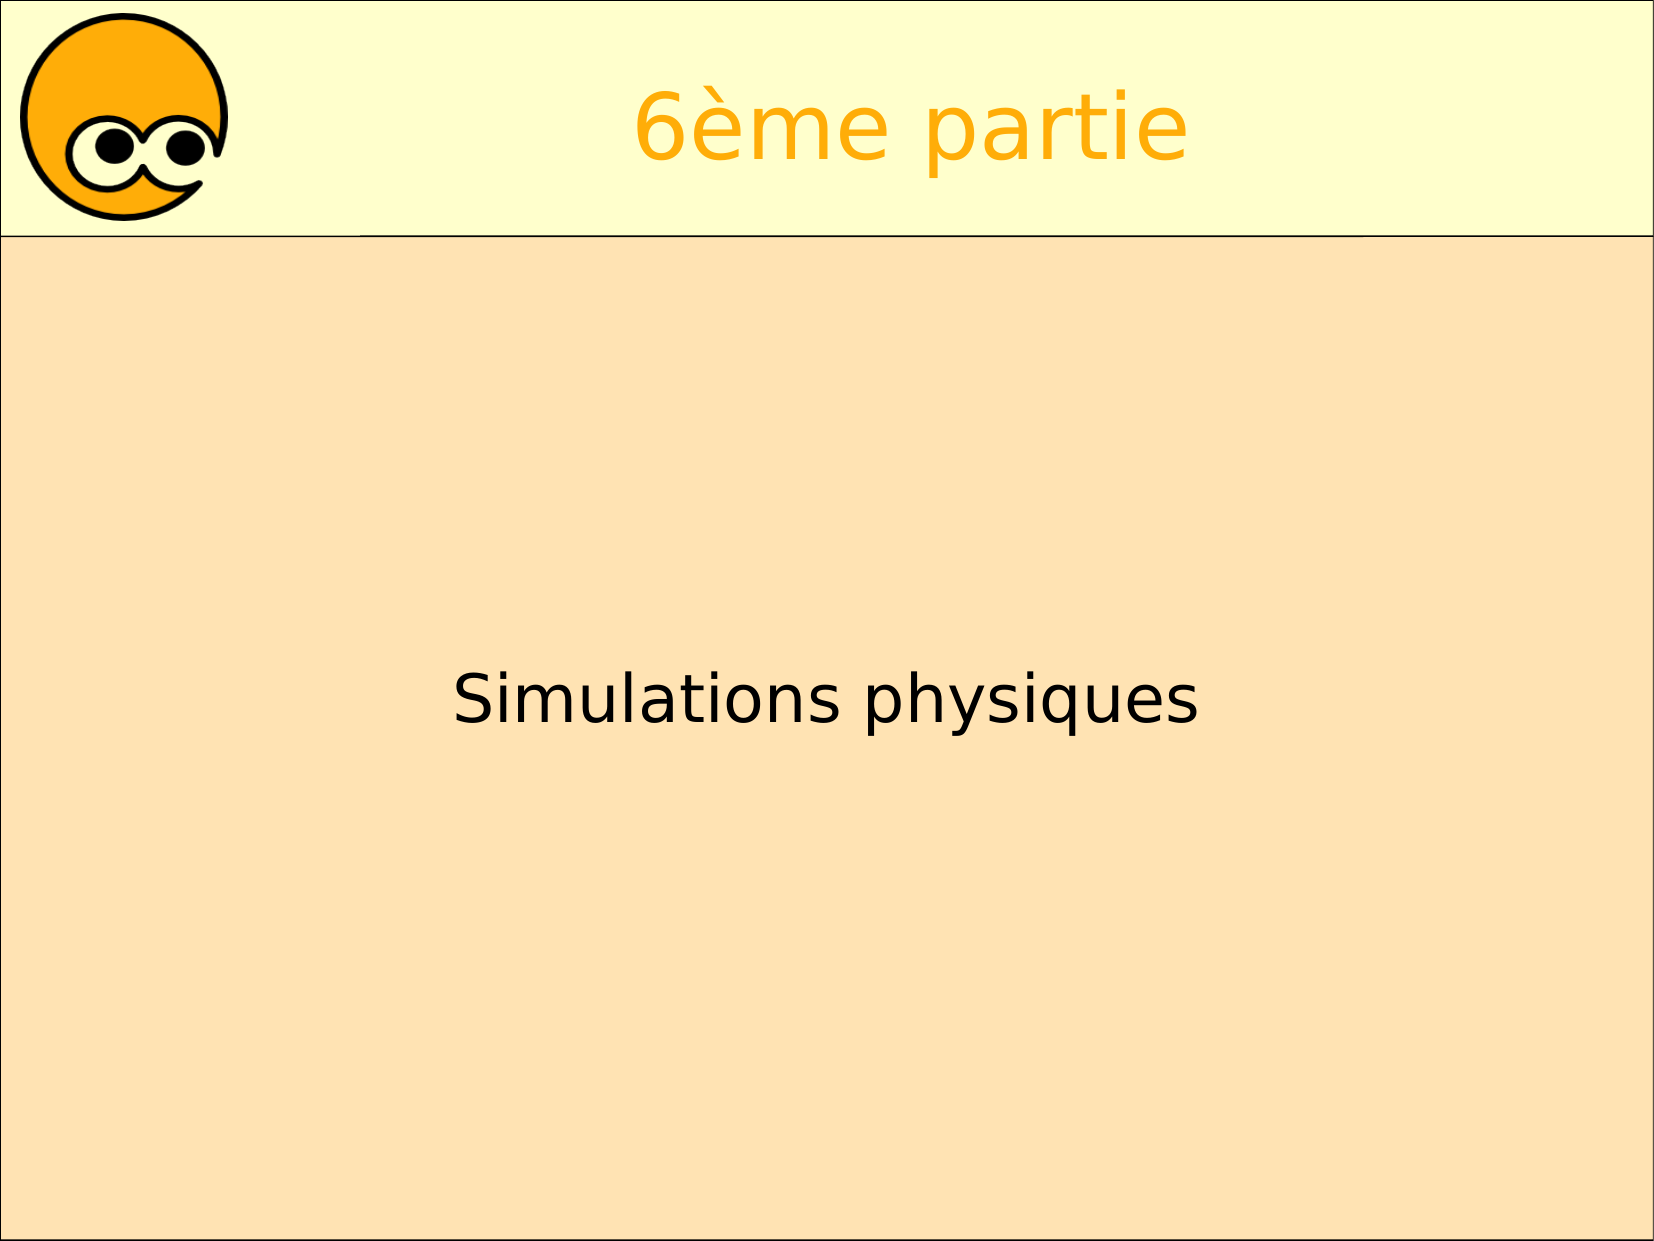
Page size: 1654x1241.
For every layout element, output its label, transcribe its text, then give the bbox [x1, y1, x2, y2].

picture [20, 13, 228, 221]
subtitle Simulations physiques [82, 290, 1571, 1109]
title 6ème partie [252, 49, 1571, 207]
